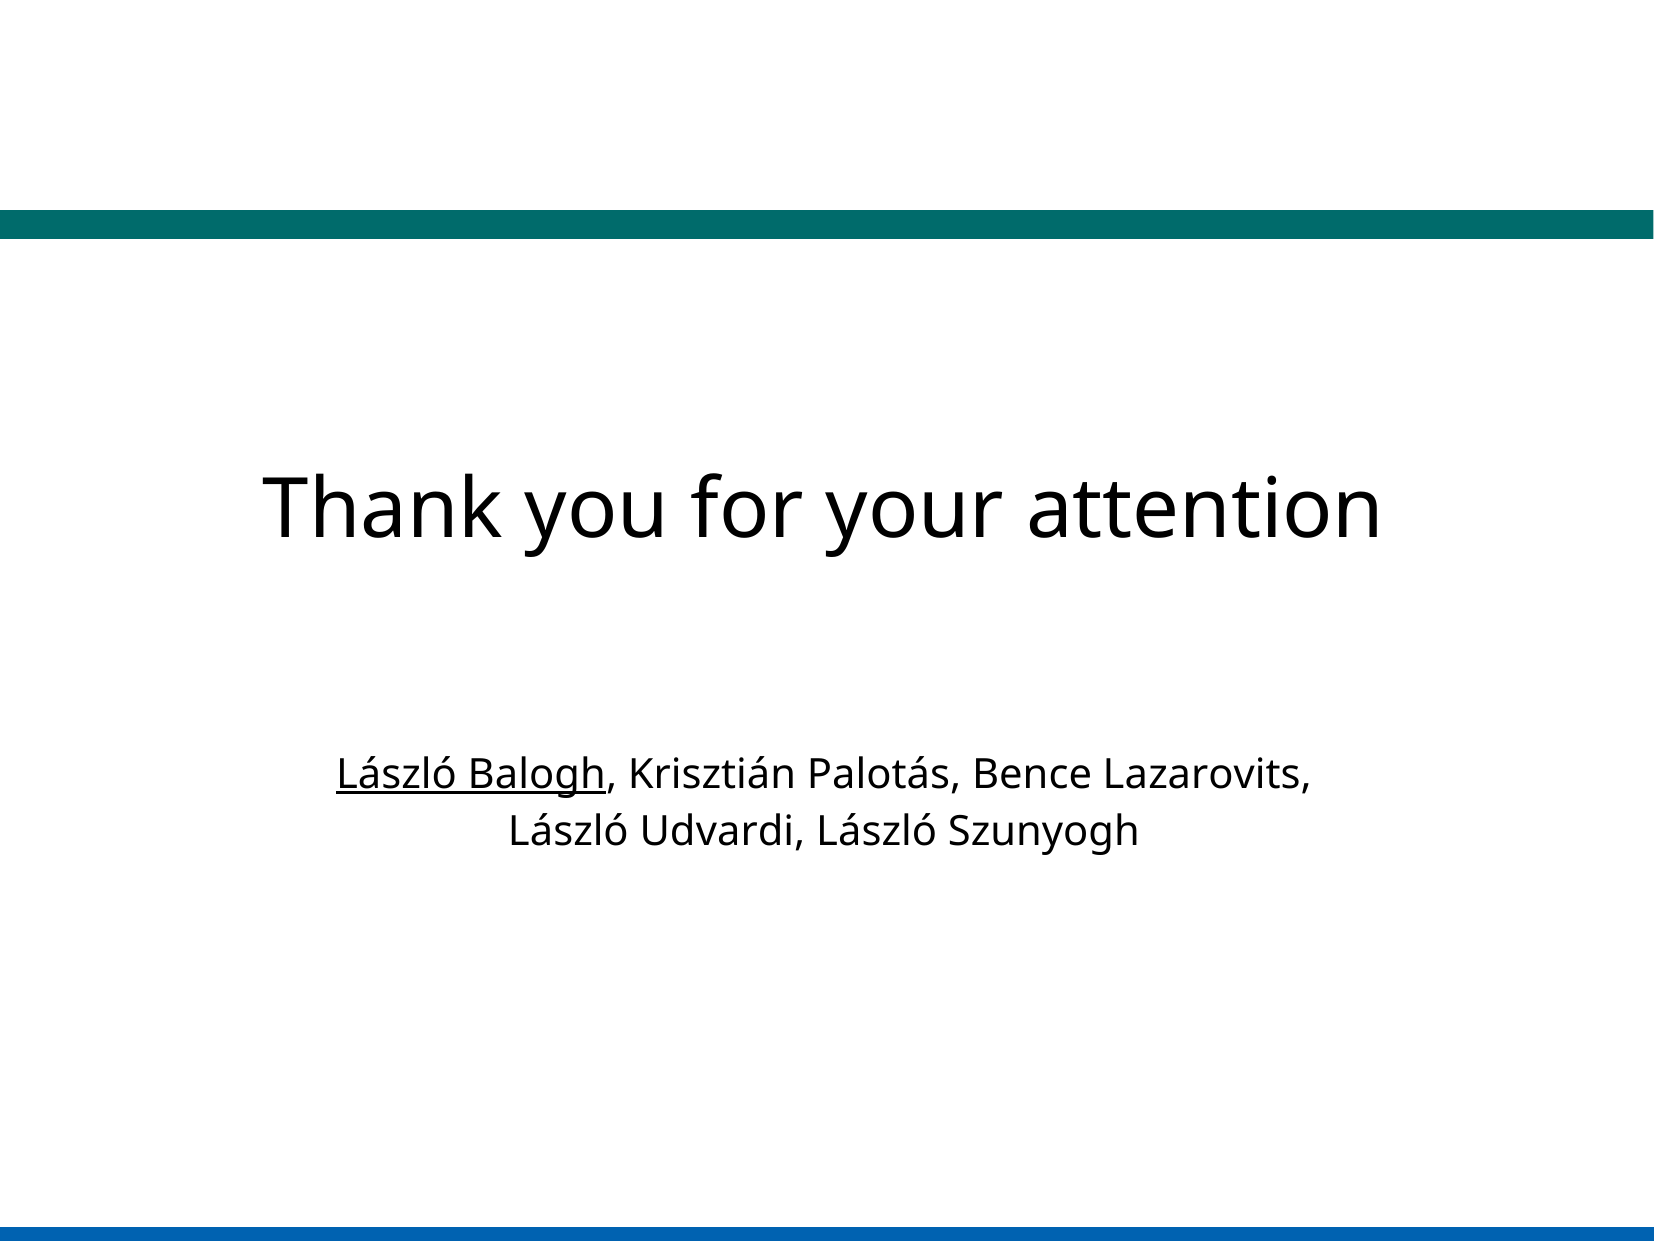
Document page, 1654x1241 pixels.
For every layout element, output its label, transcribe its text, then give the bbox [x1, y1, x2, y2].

subtitle Thank you for your attention László Balogh, Krisztián Palotás, Bence Lazarovits, László Udvardi, László Szunyogh [118, 295, 1531, 1171]
